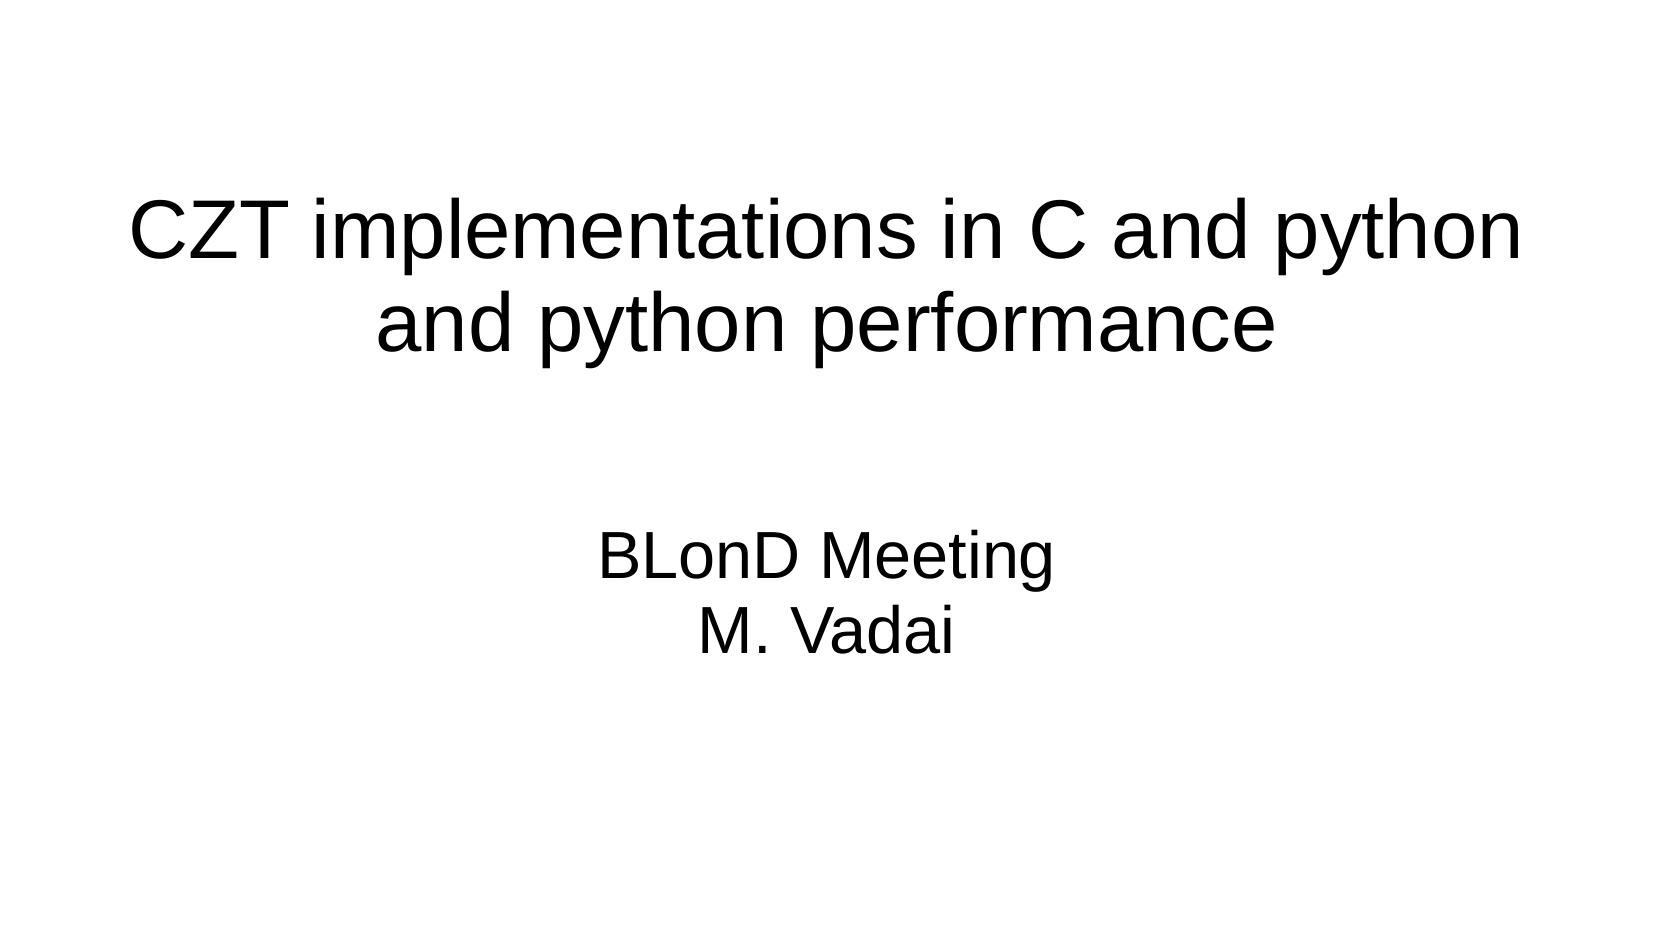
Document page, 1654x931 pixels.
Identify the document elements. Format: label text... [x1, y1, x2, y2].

subtitle CZT implementations in C and python and python performance BLonD Meeting M. Vadai [82, 93, 1571, 758]
